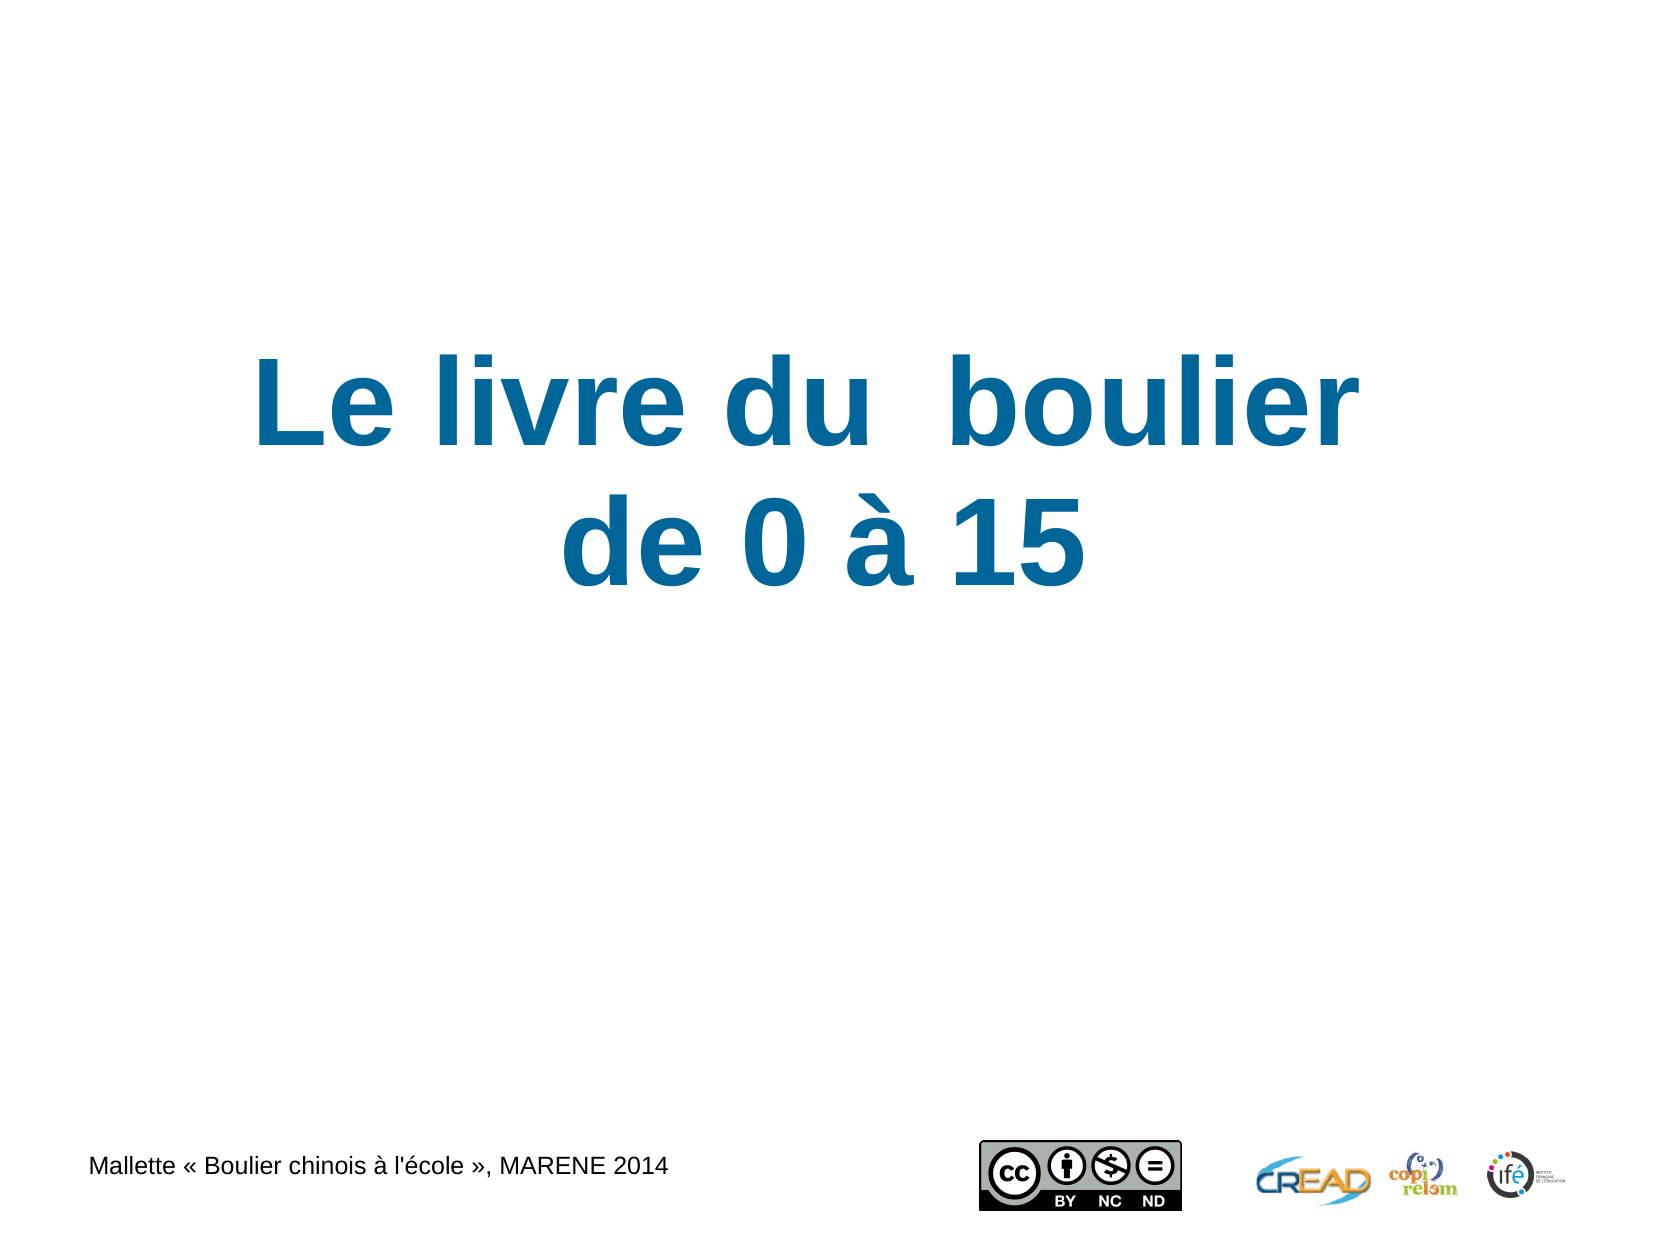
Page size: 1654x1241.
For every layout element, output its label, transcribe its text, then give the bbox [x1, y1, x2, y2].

text_box Le livre du boulier de 0 à 15 [236, 324, 1447, 916]
picture [1387, 1151, 1461, 1197]
picture [979, 1140, 1182, 1211]
picture [1487, 1151, 1565, 1198]
picture [1251, 1151, 1377, 1211]
